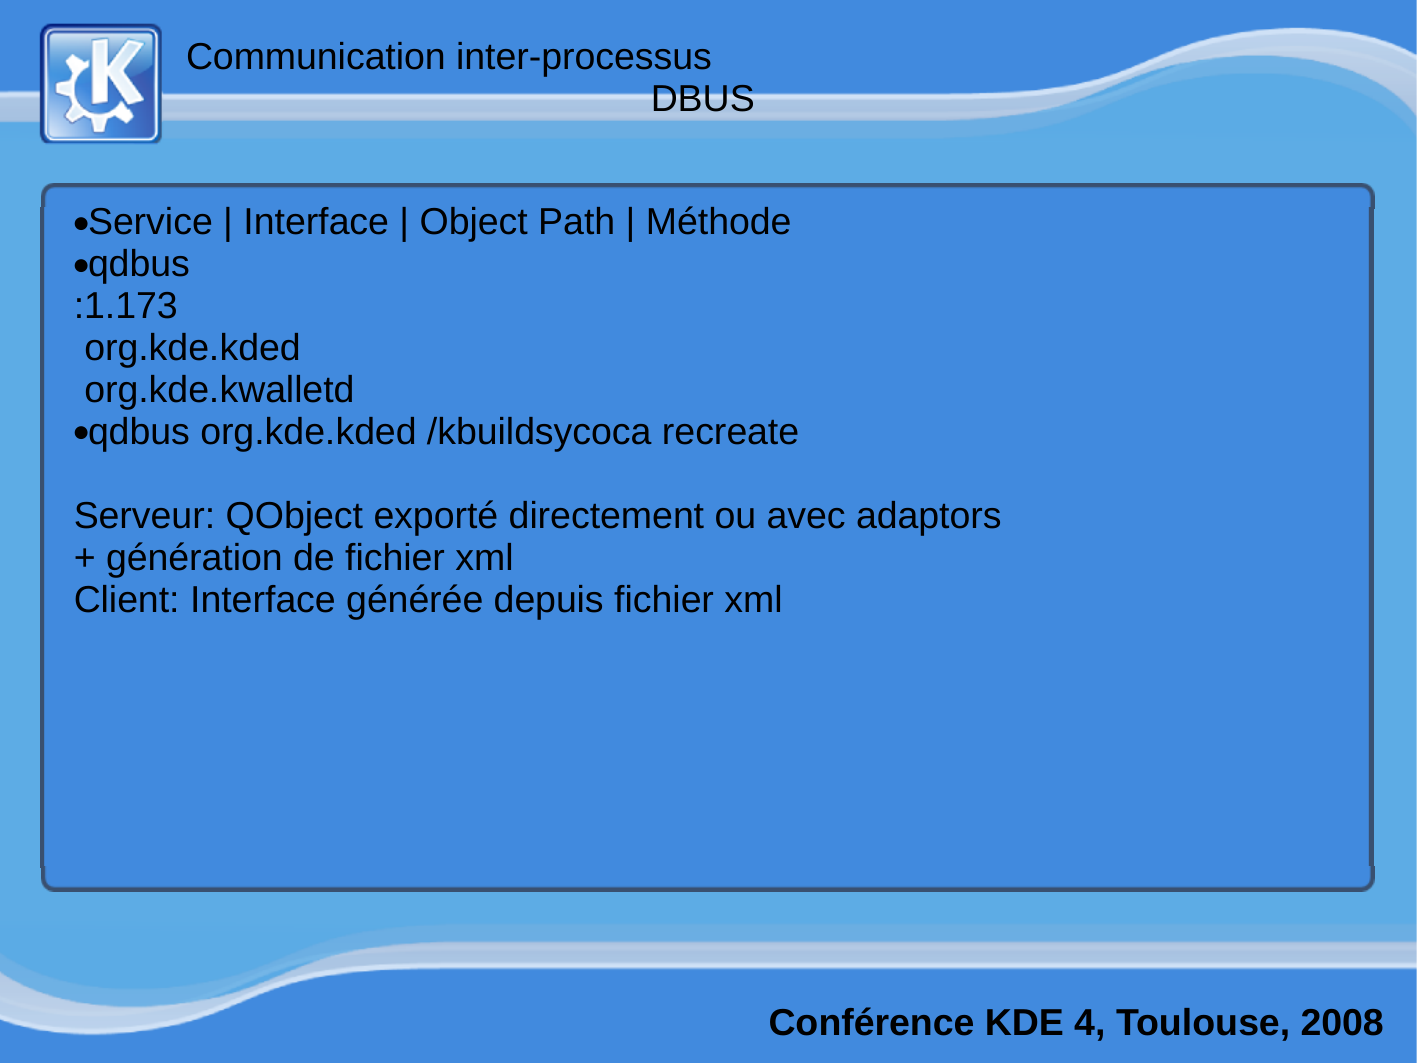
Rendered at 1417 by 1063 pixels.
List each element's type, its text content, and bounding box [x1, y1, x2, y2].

text_box Communication inter-processus DBUS [171, 27, 1235, 156]
text_box Service | Interface | Object Path | Méthode qdbus :1.173 org.kde.kded org.kde.kwalletd qdbus org.kde.kded /kbuildsycoca recreate Serveur: QObject exporté directement ou avec adaptors + génération de fichier xml Client: Interface générée depuis fichier xml [58, 193, 1360, 884]
picture [0, 0, 1417, 1063]
